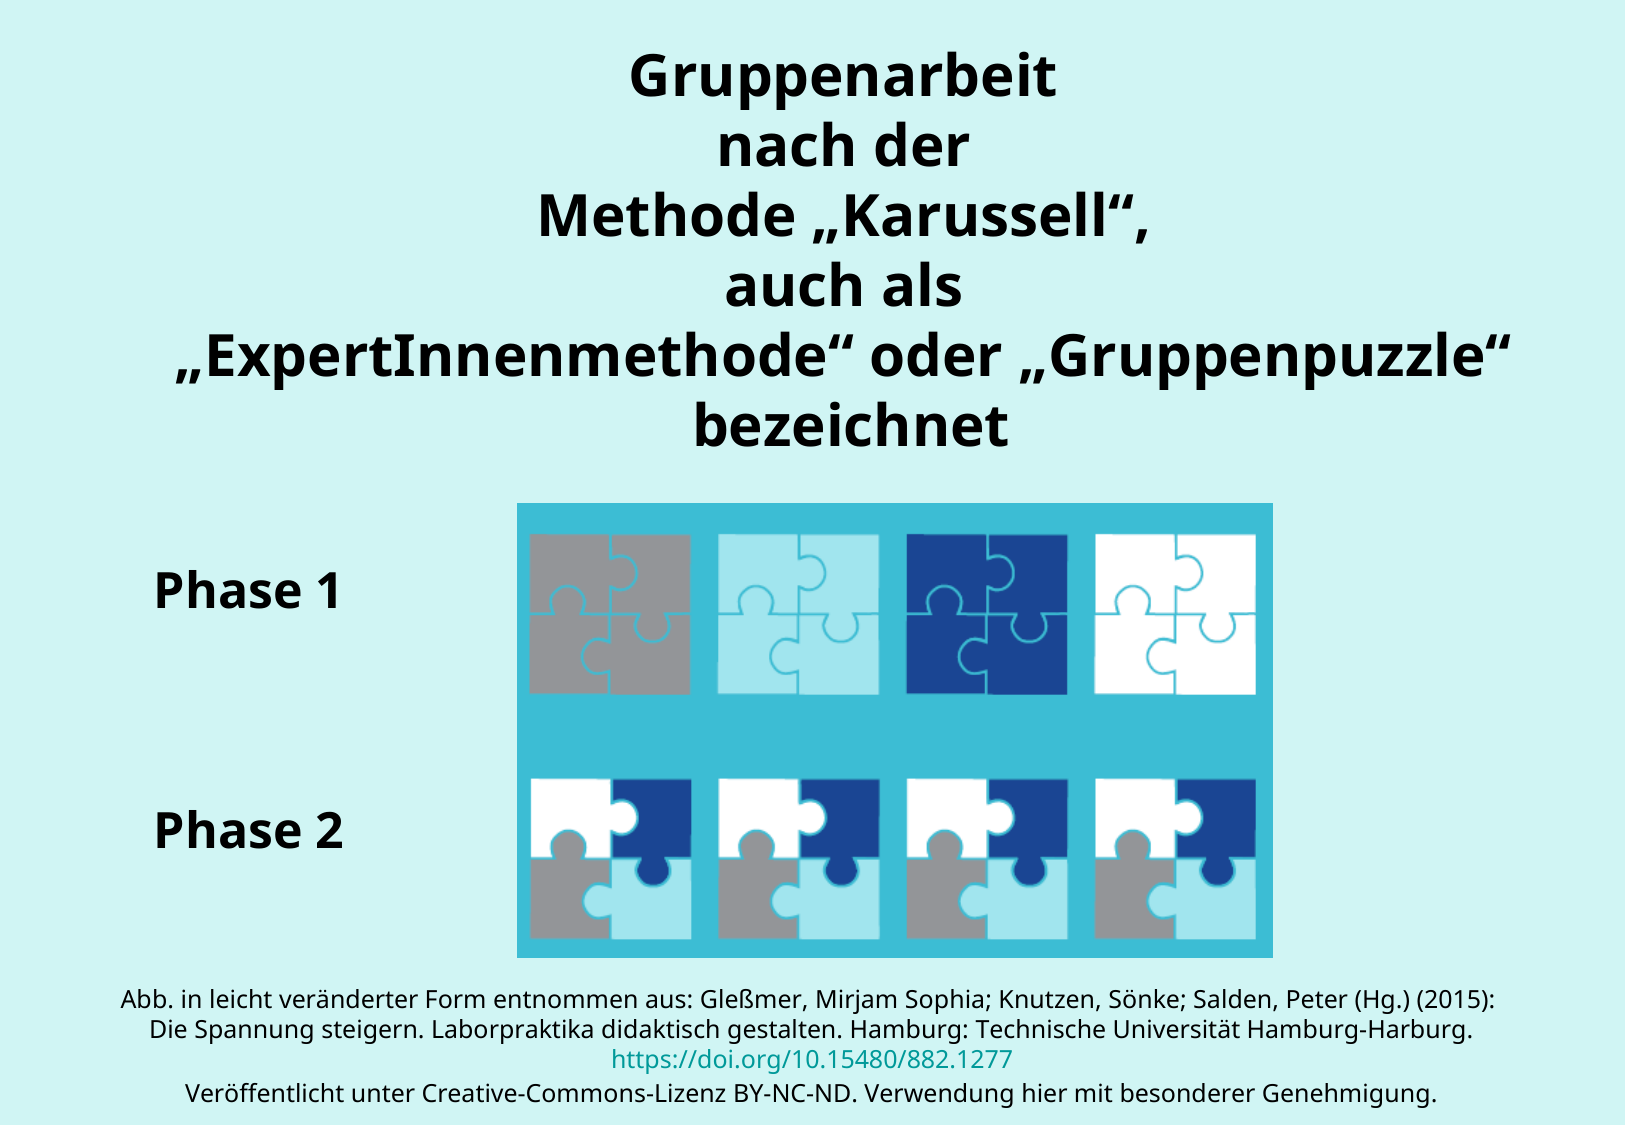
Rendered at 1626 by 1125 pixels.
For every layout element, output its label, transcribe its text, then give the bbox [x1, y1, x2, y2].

title Gruppenarbeit nach der Methode „Karussell“, auch als „ExpertInnenmethode“ oder „Gruppenpuzzle“ bezeichnet [77, 30, 1625, 586]
picture [517, 503, 1273, 958]
text_box Abb. in leicht veränderter Form entnommen aus: Gleßmer, Mirjam Sophia; Knutzen, Sönke; Salden, Peter (Hg.) (2015): Die Spannung steigern. Laborpraktika didaktisch gestalten. Hamburg: Technische Universität Hamburg-Harburg. https://doi.org/10.15480/882.1277 Veröffentlicht unter Creative-Commons-Lizenz BY-NC-ND. Verwendung hier mit besonderer Genehmigung. [0, 976, 1625, 1125]
text_box Phase 1 Phase 2 [139, 550, 471, 867]
